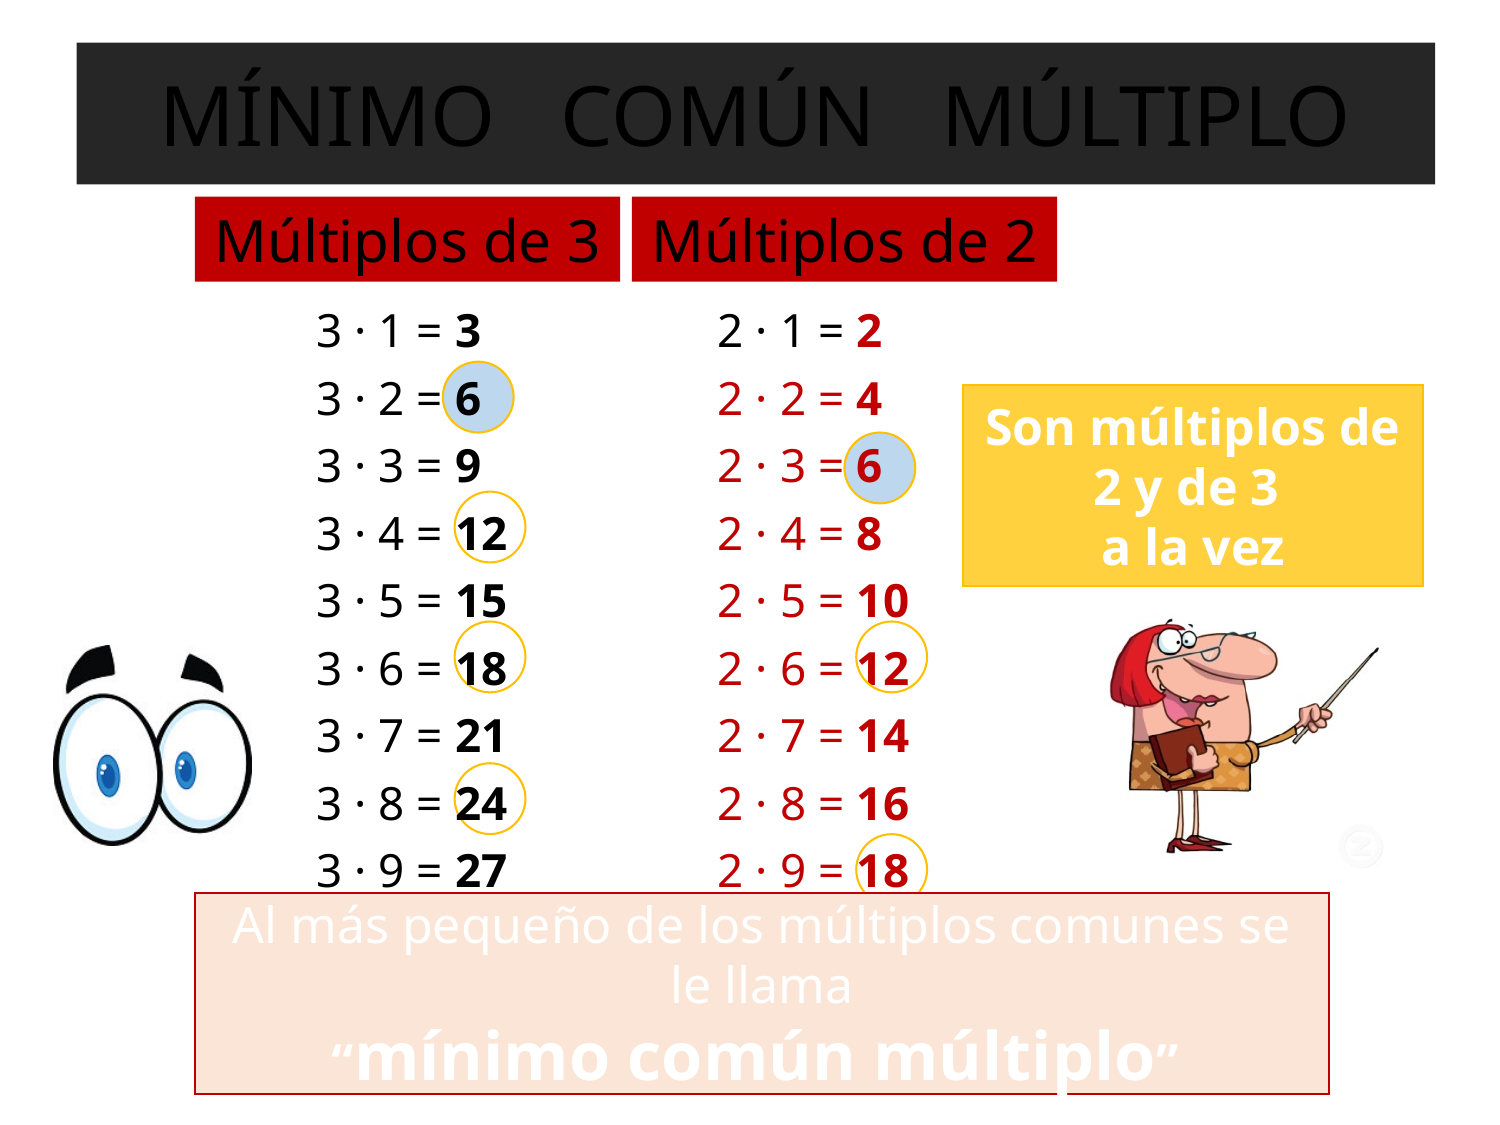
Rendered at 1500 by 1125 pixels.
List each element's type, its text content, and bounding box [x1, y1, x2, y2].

picture [53, 645, 252, 846]
text_box Múltiplos de 3 [194, 196, 621, 282]
picture [1104, 597, 1388, 873]
text_box Múltiplos de 2 [631, 196, 1058, 282]
text_box Son múltiplos de 2 y de 3 a la vez [962, 385, 1424, 587]
text_box 2 · 1 = 2 2 · 2 = 4 2 · 3 = 6 2 · 4 = 8 2 · 5 = 10 2 · 6 = 12 2 · 7 = 14 2 · 8 = 16 2 · 9 = 18 2 · 10 = 20 2 · 11 = 22 [702, 294, 1034, 893]
text_box Al más pequeño de los múltiplos comunes se le llama “mínimo común múltiplo” [194, 893, 1329, 1094]
text_box MÍNIMO COMÚN MÚLTIPLO [76, 42, 1436, 185]
text_box 2 · 1 = 2 2 · 2 = 4 2 · 3 = 6 2 · 4 = 8 2 · 5 = 10 2 · 6 = 12 2 · 7 = 14 2 · 8 = 16 2 · 9 = 18 2 · 10 = 20 2 · 11 = 22 [858, 836, 926, 893]
text_box 3 · 1 = 3 3 · 2 = 6 3 · 3 = 9 3 · 4 = 12 3 · 5 = 15 3 · 6 = 18 3 · 7 = 21 3 · 8 = 24 3 · 9 = 27 3 · 10 = 30 3 · 11 = 33 [301, 294, 632, 893]
